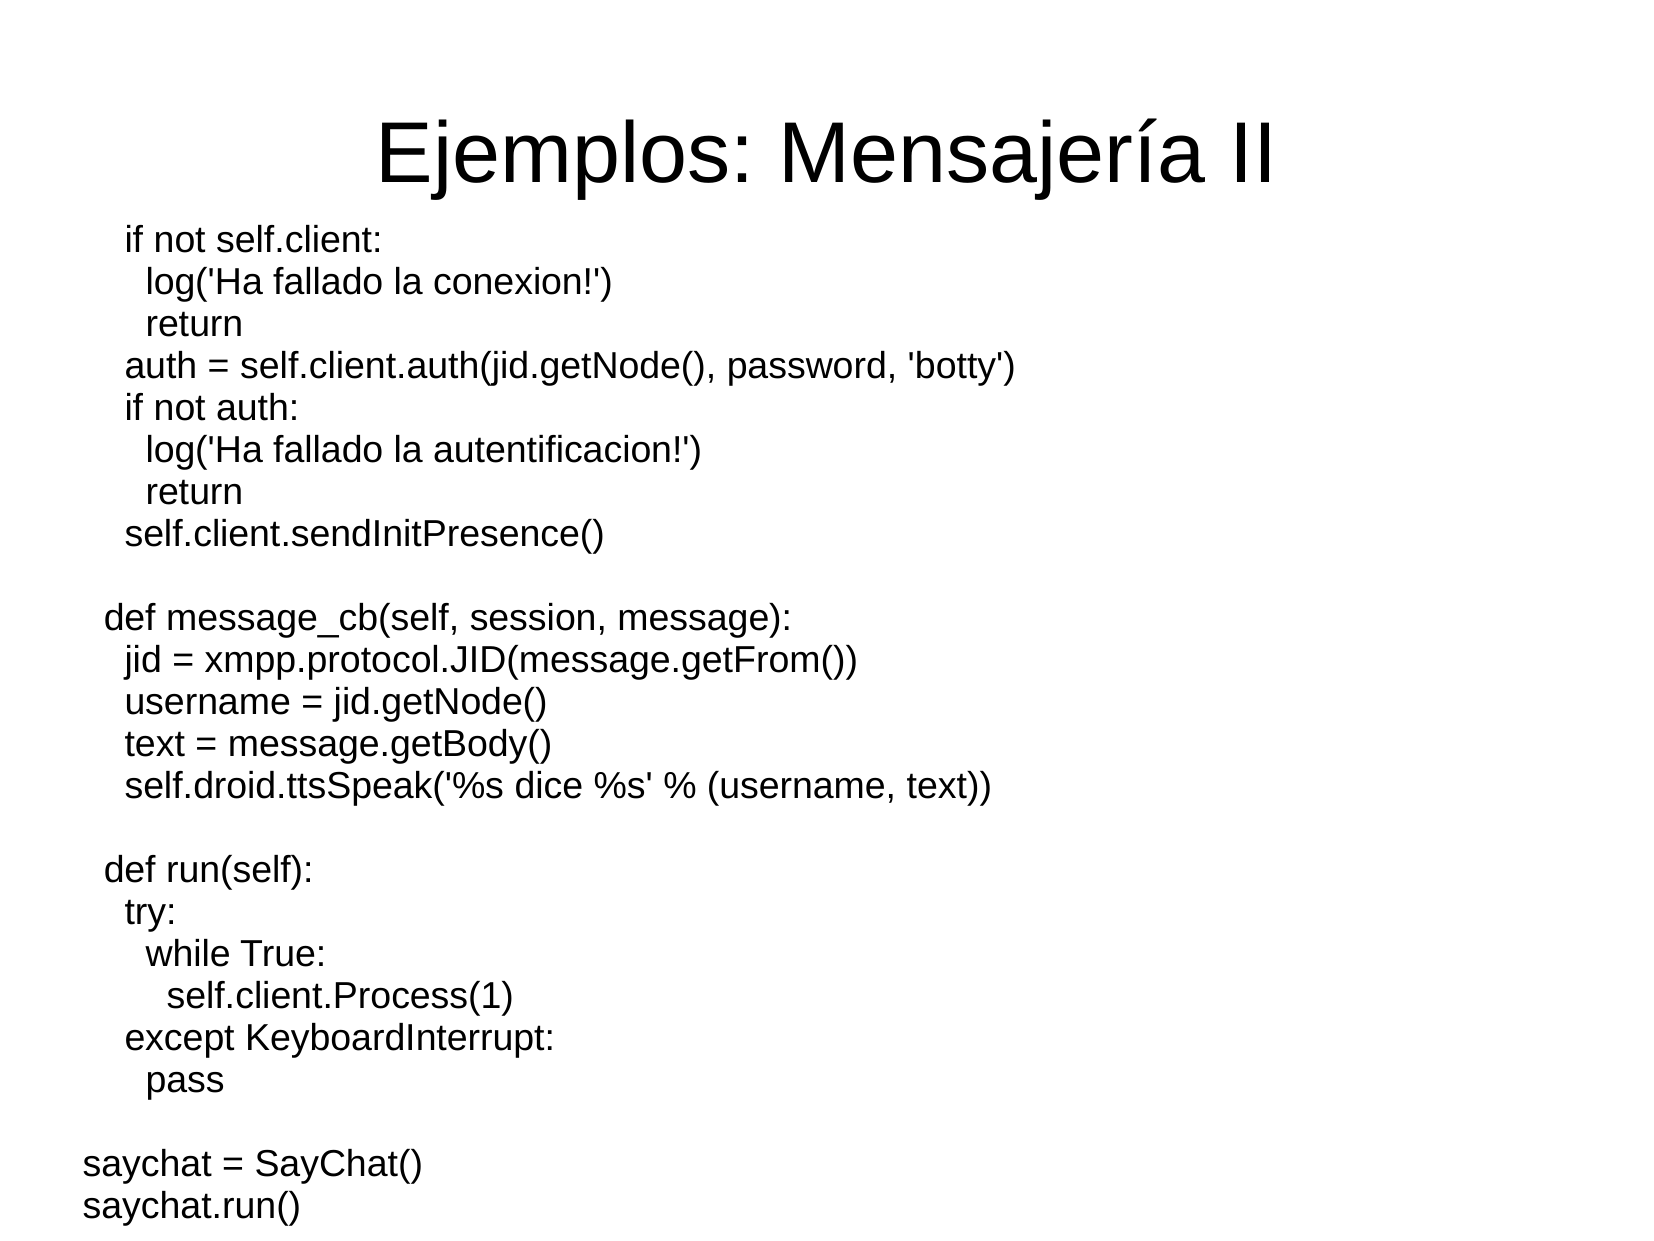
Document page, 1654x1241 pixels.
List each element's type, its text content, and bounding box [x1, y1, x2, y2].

title Ejemplos: Mensajería II [82, 49, 1571, 172]
subtitle if not self.client: log('Ha fallado la conexion!') return auth = self.client.auth(jid.getNode(), password, 'botty') if not auth: log('Ha fallado la autentificacion!') return self.client.sendInitPresence() def message_cb(self, session, message): jid = xmpp.protocol.JID(message.getFrom()) username = jid.getNode() text = message.getBody() self.droid.ttsSpeak('%s dice %s' % (username, text)) def run(self): try: while True: self.client.Process(1) except KeyboardInterrupt: pass saychat = SayChat() saychat.run() [82, 172, 1571, 1227]
